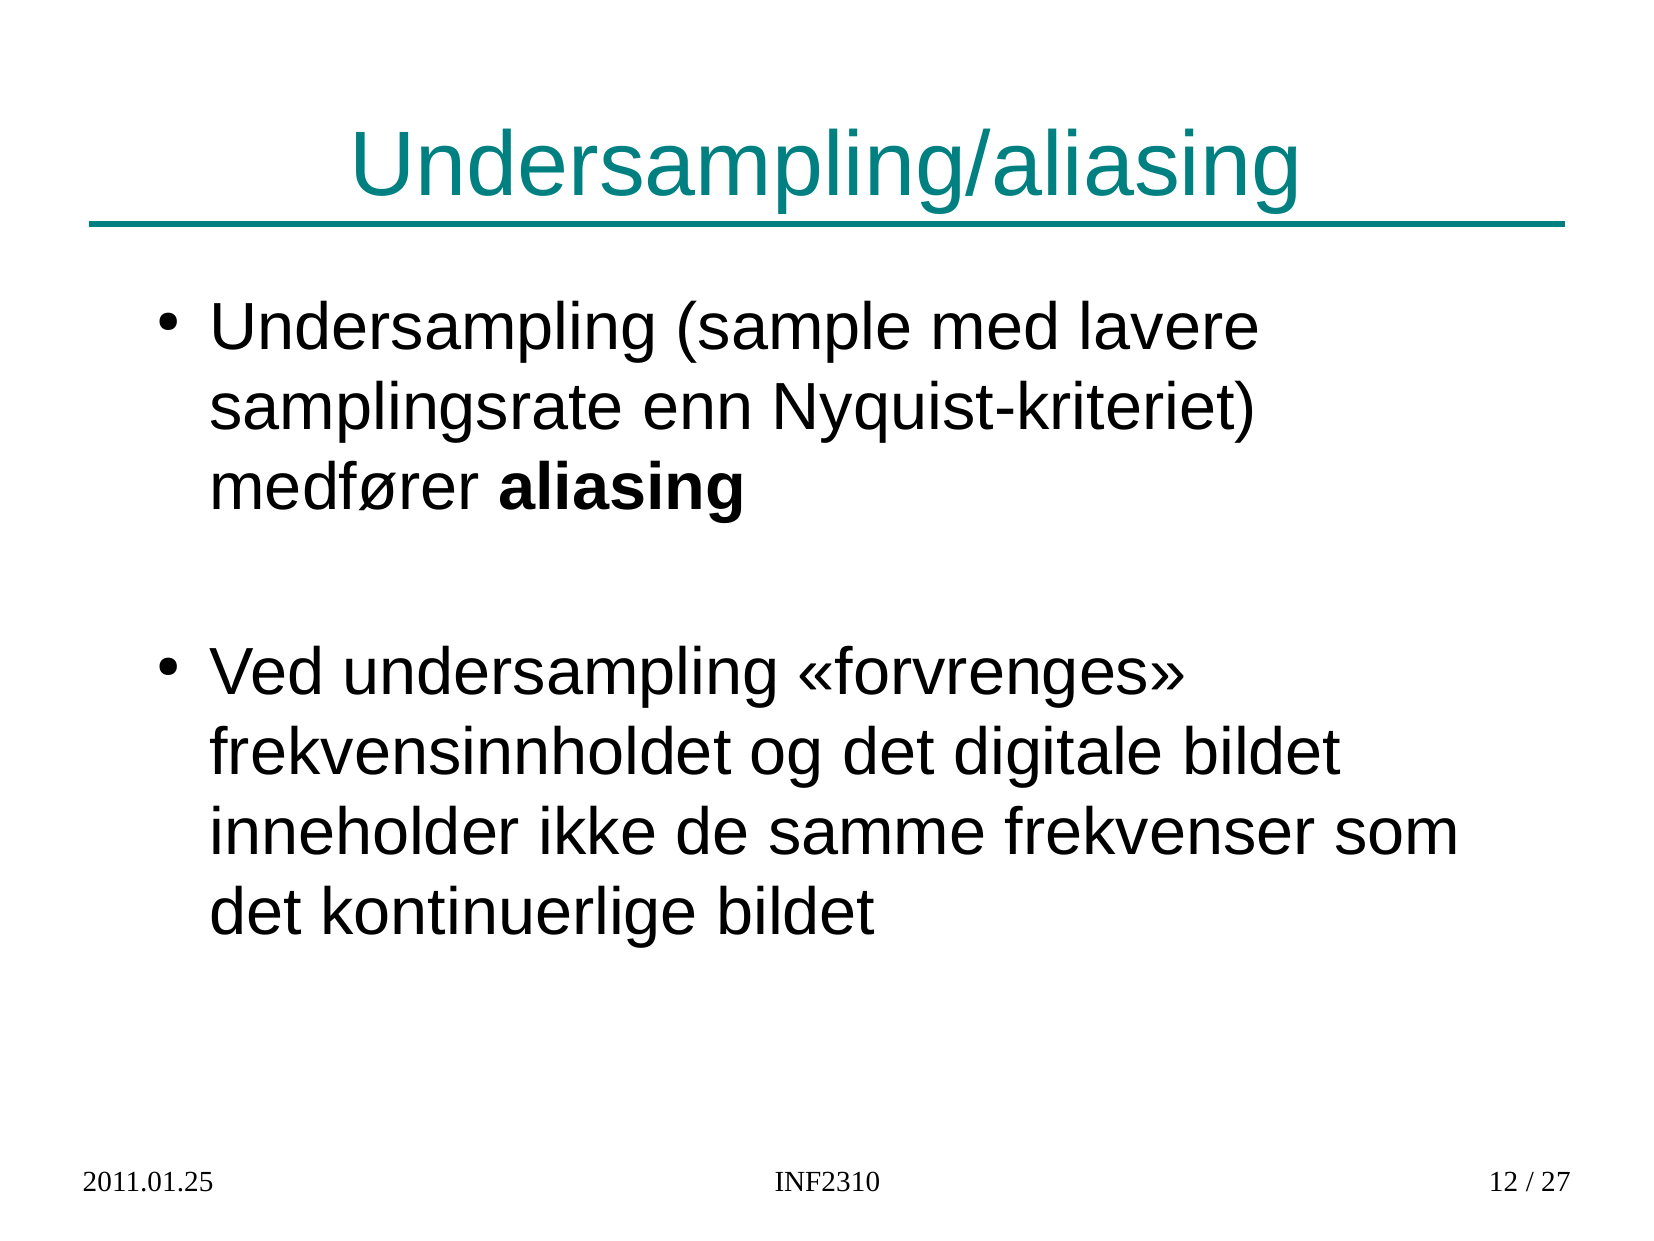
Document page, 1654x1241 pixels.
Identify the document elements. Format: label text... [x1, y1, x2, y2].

list Undersampling (sample med lavere samplingsrate enn Nyquist-kriteriet) medfører aliasing Ved undersampling «forvrenges» frekvensinnholdet og det digitale bildet inneholder ikke de samme frekvenser som det kontinuerlige bildet [123, 275, 1530, 1144]
title Undersampling/aliasing [123, 68, 1530, 249]
